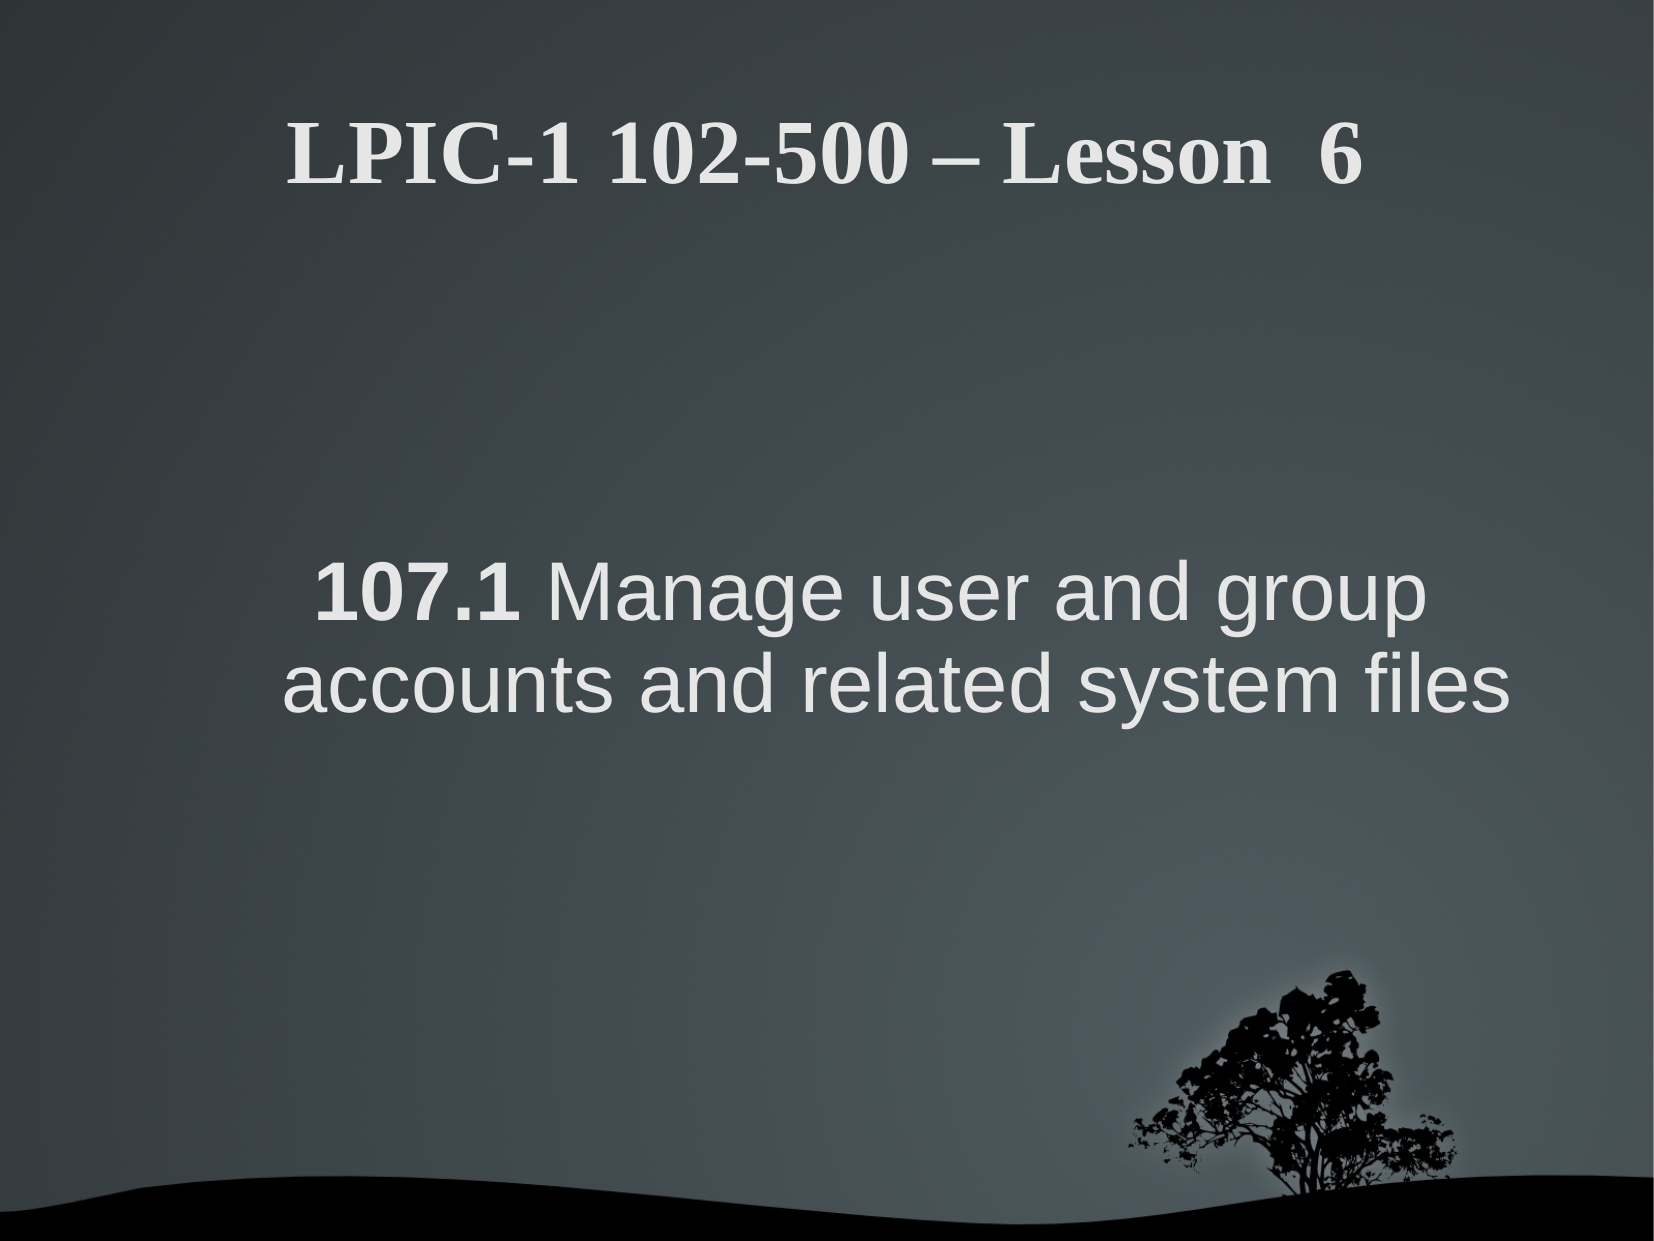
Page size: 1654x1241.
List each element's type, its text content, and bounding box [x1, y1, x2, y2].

list 107.1 Manage user and group accounts and related system files [82, 290, 1571, 1109]
title LPIC-1 102-500 – Lesson 6 [82, 49, 1571, 257]
picture [0, 0, 1654, 1241]
